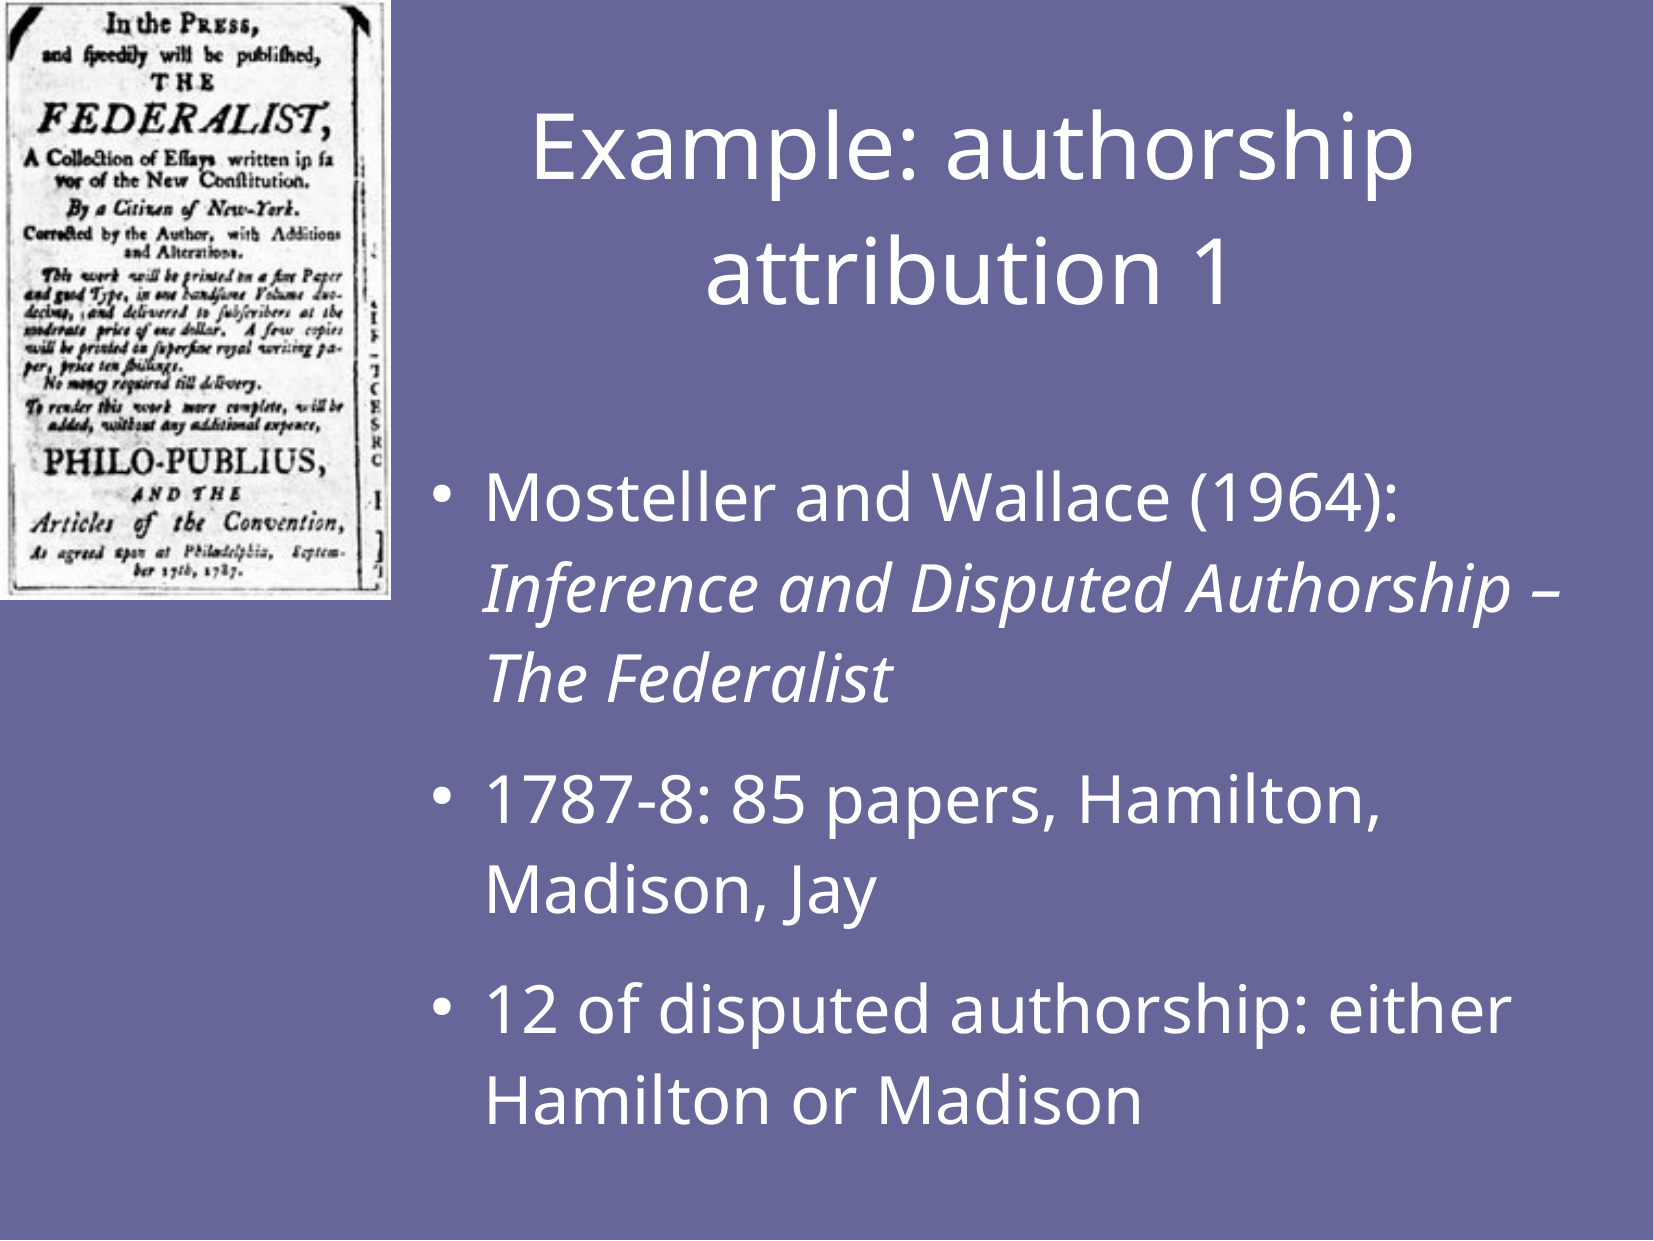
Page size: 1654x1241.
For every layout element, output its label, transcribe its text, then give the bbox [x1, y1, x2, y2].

list Mosteller and Wallace (1964): Inference and Disputed Authorship – The Federalist 1787-8: 85 papers, Hamilton, Madison, Jay 12 of disputed authorship: either Hamilton or Madison [412, 450, 1654, 1232]
title Example: authorship attribution 1 [412, 83, 1534, 330]
picture [0, 0, 391, 601]
